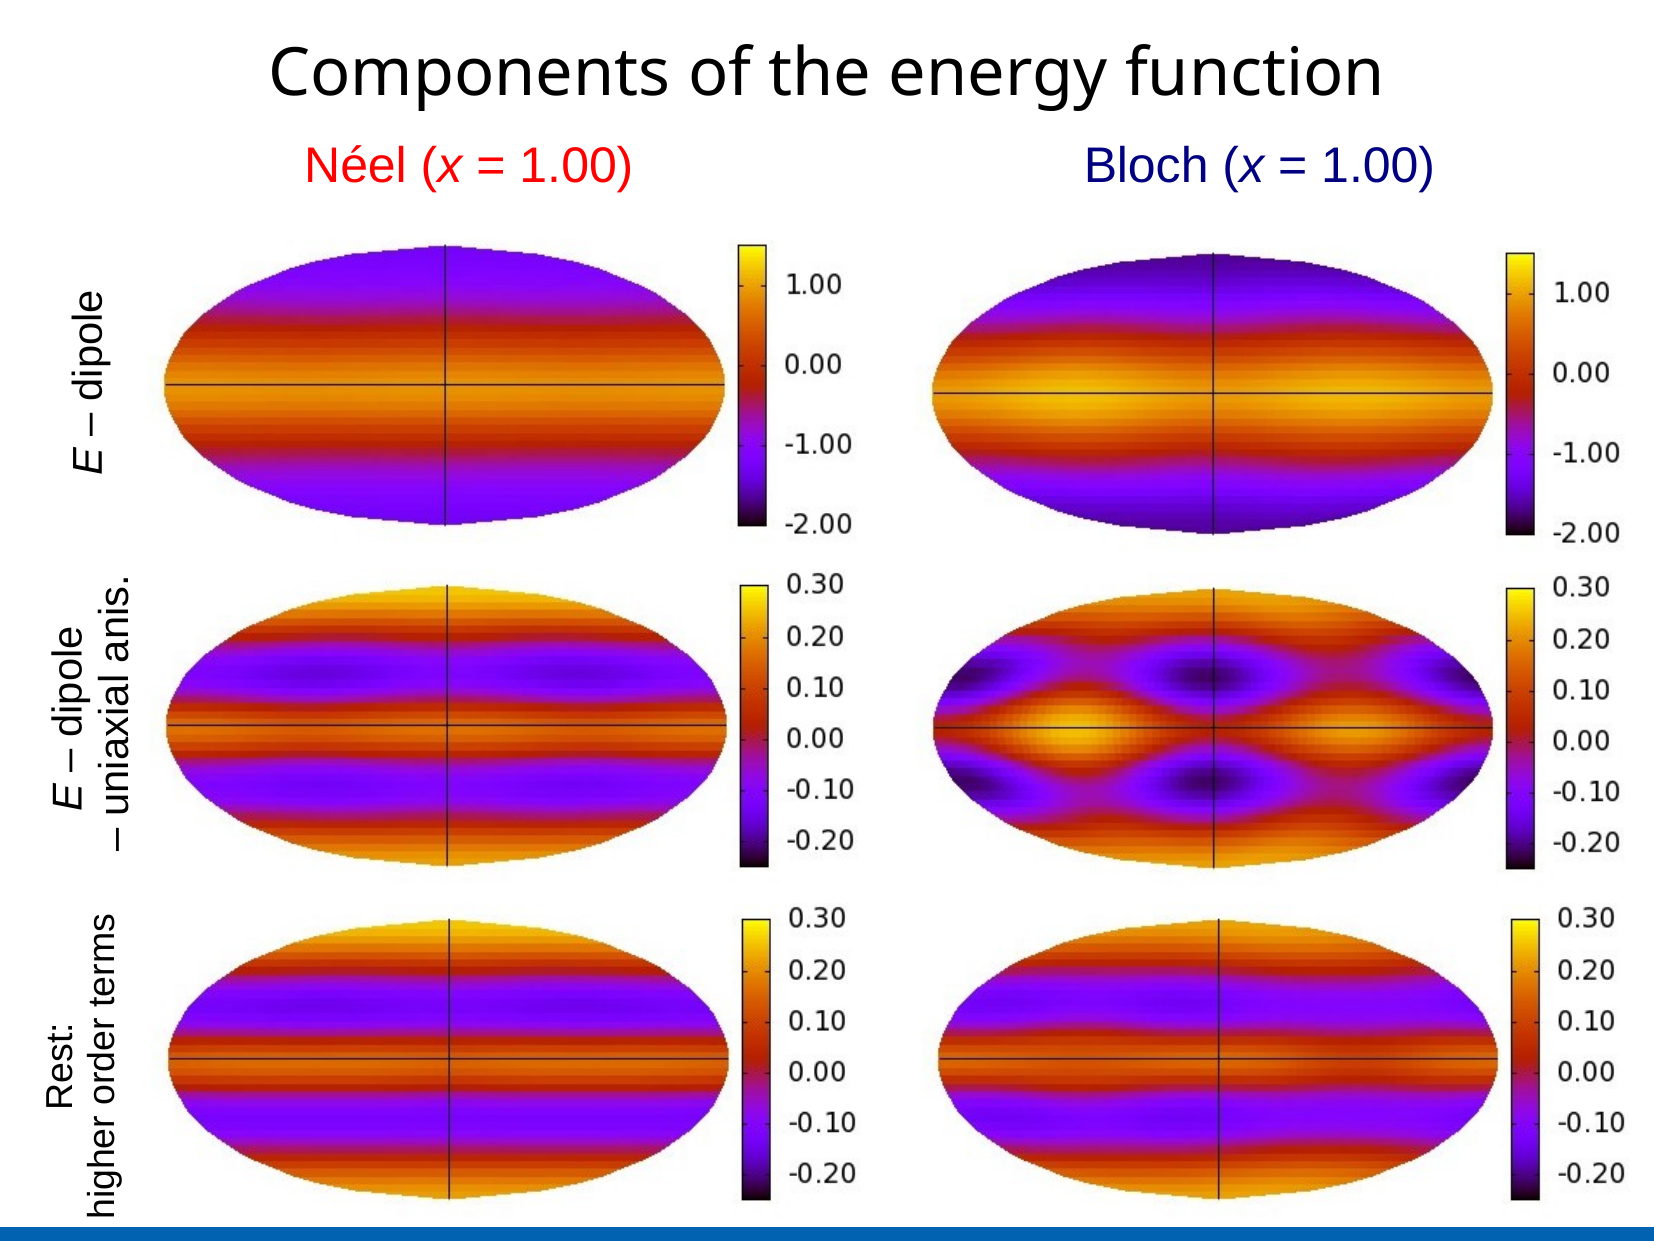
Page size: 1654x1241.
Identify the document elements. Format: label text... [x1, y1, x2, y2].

picture [916, 572, 1625, 887]
picture [915, 247, 1625, 553]
title Components of the energy function [121, 21, 1534, 117]
text_box Bloch (x = 1.00) [1069, 130, 1451, 201]
text_box E – dipole [56, 224, 119, 491]
text_box Rest: higher order terms [30, 896, 130, 1235]
picture [921, 903, 1630, 1219]
picture [147, 239, 857, 544]
picture [151, 903, 861, 1218]
text_box Néel (x = 1.00) [289, 130, 649, 201]
text_box E – dipole – uniaxial anis. [36, 549, 145, 877]
picture [149, 569, 859, 885]
